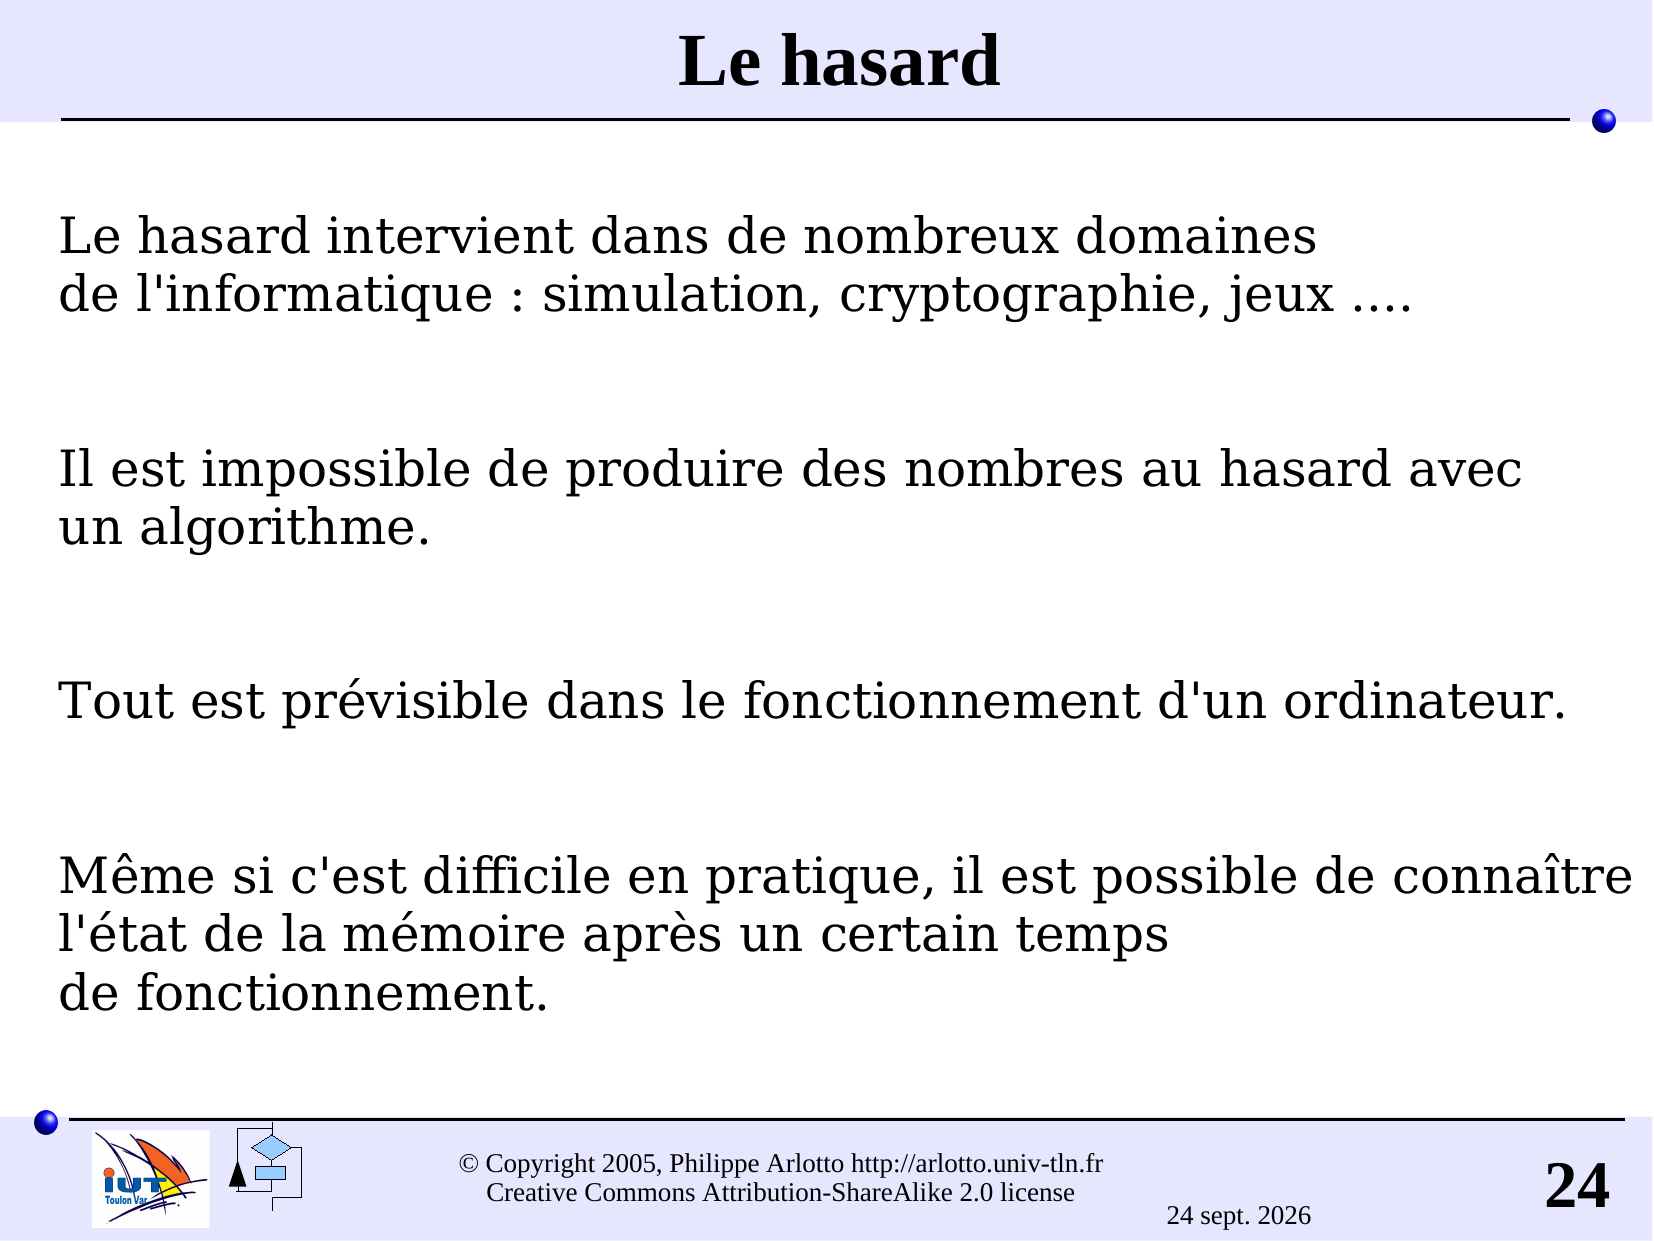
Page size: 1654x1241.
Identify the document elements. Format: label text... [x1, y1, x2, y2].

title Le hasard [95, 11, 1585, 110]
text_box Le hasard intervient dans de nombreux domaines de l'informatique : simulation, cryptographie, jeux .... Il est impossible de produire des nombres au hasard avec un algorithme. Tout est prévisible dans le fonctionnement d'un ordinateur. Même si c'est difficile en pratique, il est possible de connaître l'état de la mémoire après un certain temps de fonctionnement. [59, 206, 1637, 1081]
